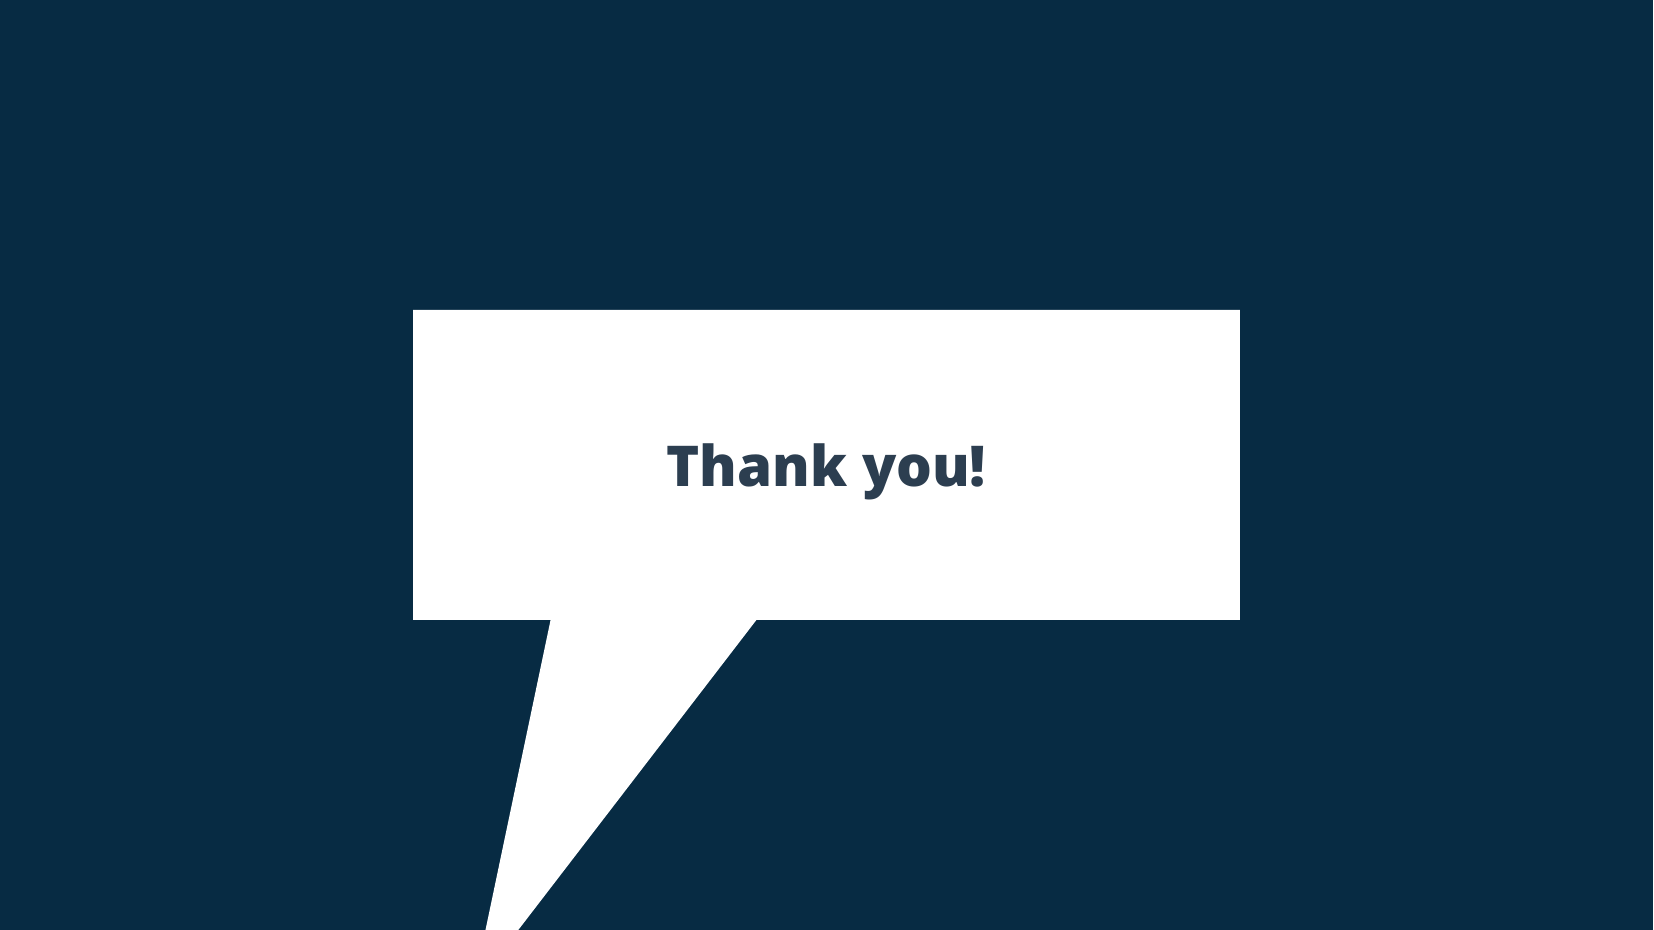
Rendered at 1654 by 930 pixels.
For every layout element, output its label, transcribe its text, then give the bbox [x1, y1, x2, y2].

title Thank you! [442, 332, 1211, 598]
